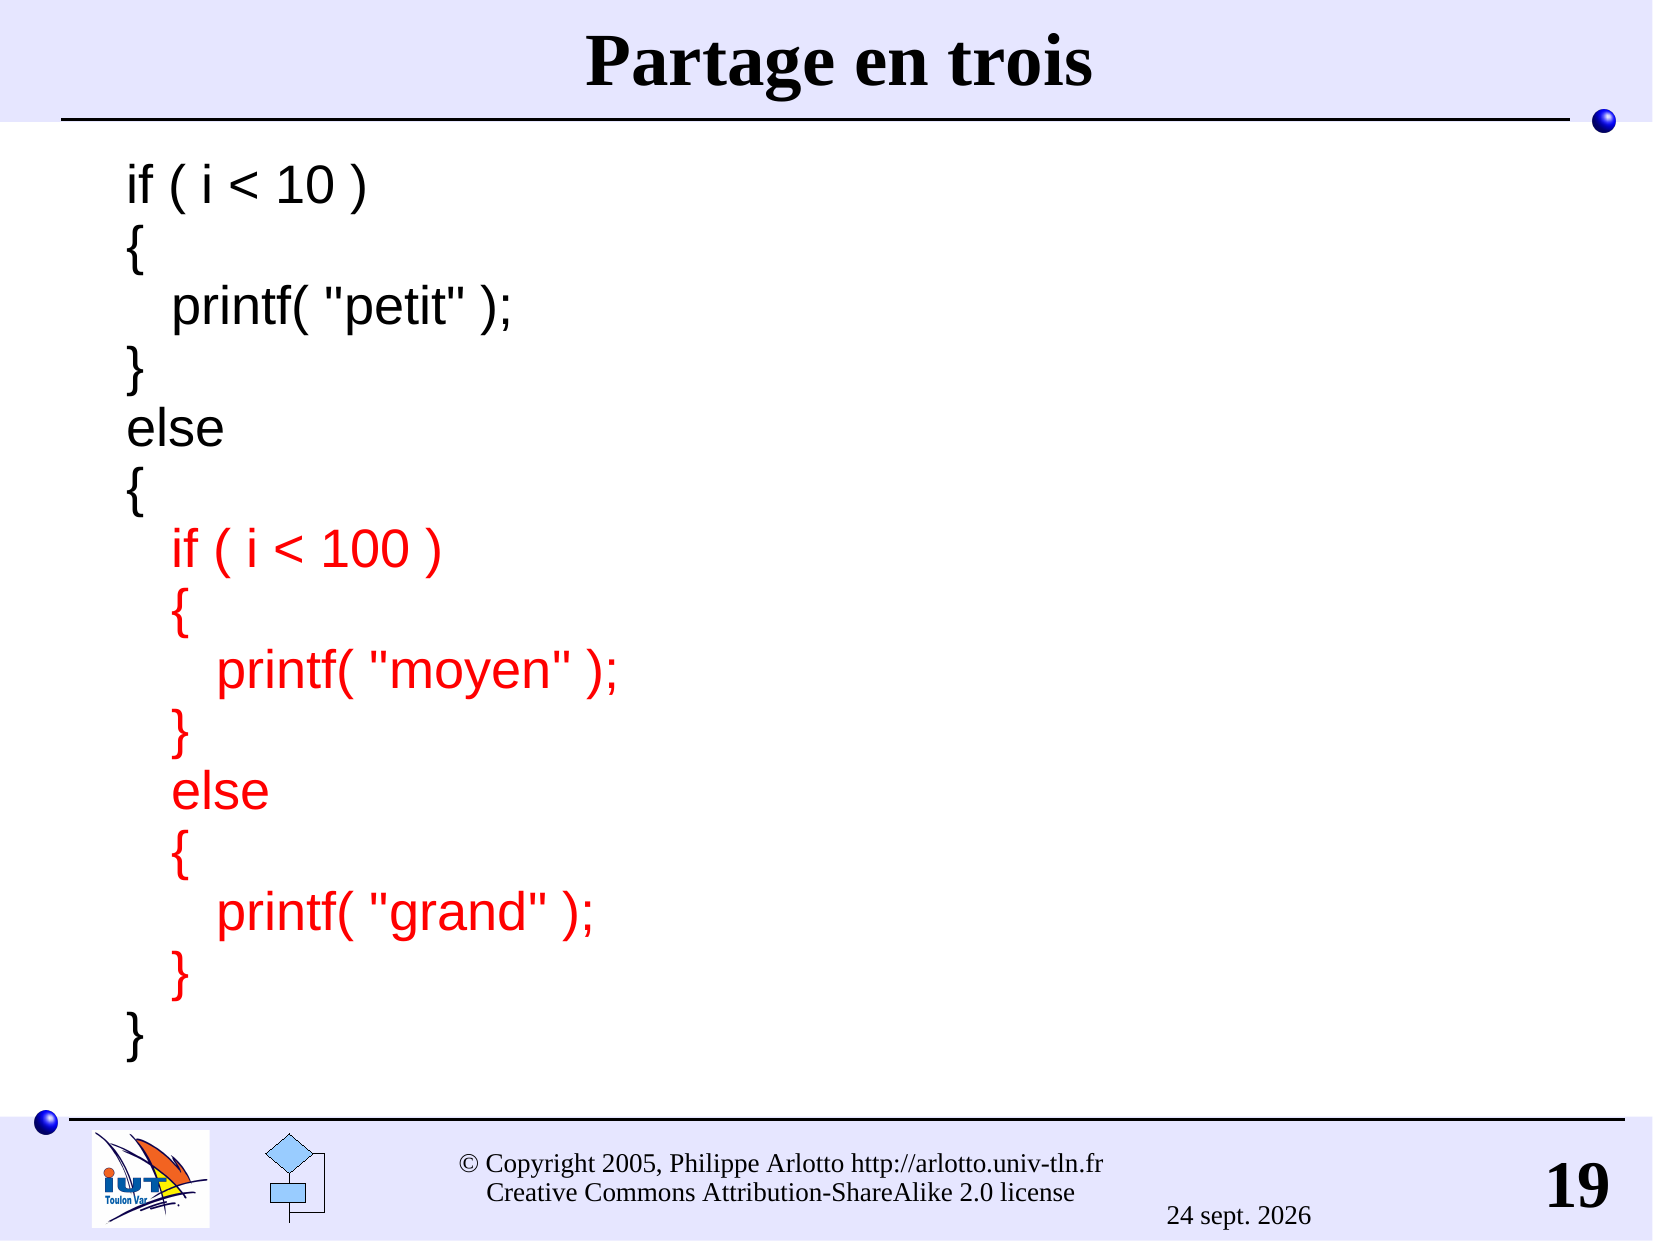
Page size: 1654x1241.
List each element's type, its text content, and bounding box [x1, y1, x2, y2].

title Partage en trois [95, 14, 1585, 107]
text_box if ( i < 10 ) { printf( "petit" ); } else { if ( i < 100 ) { printf( "moyen" ); } else { printf( "grand" ); } } [126, 154, 621, 1063]
